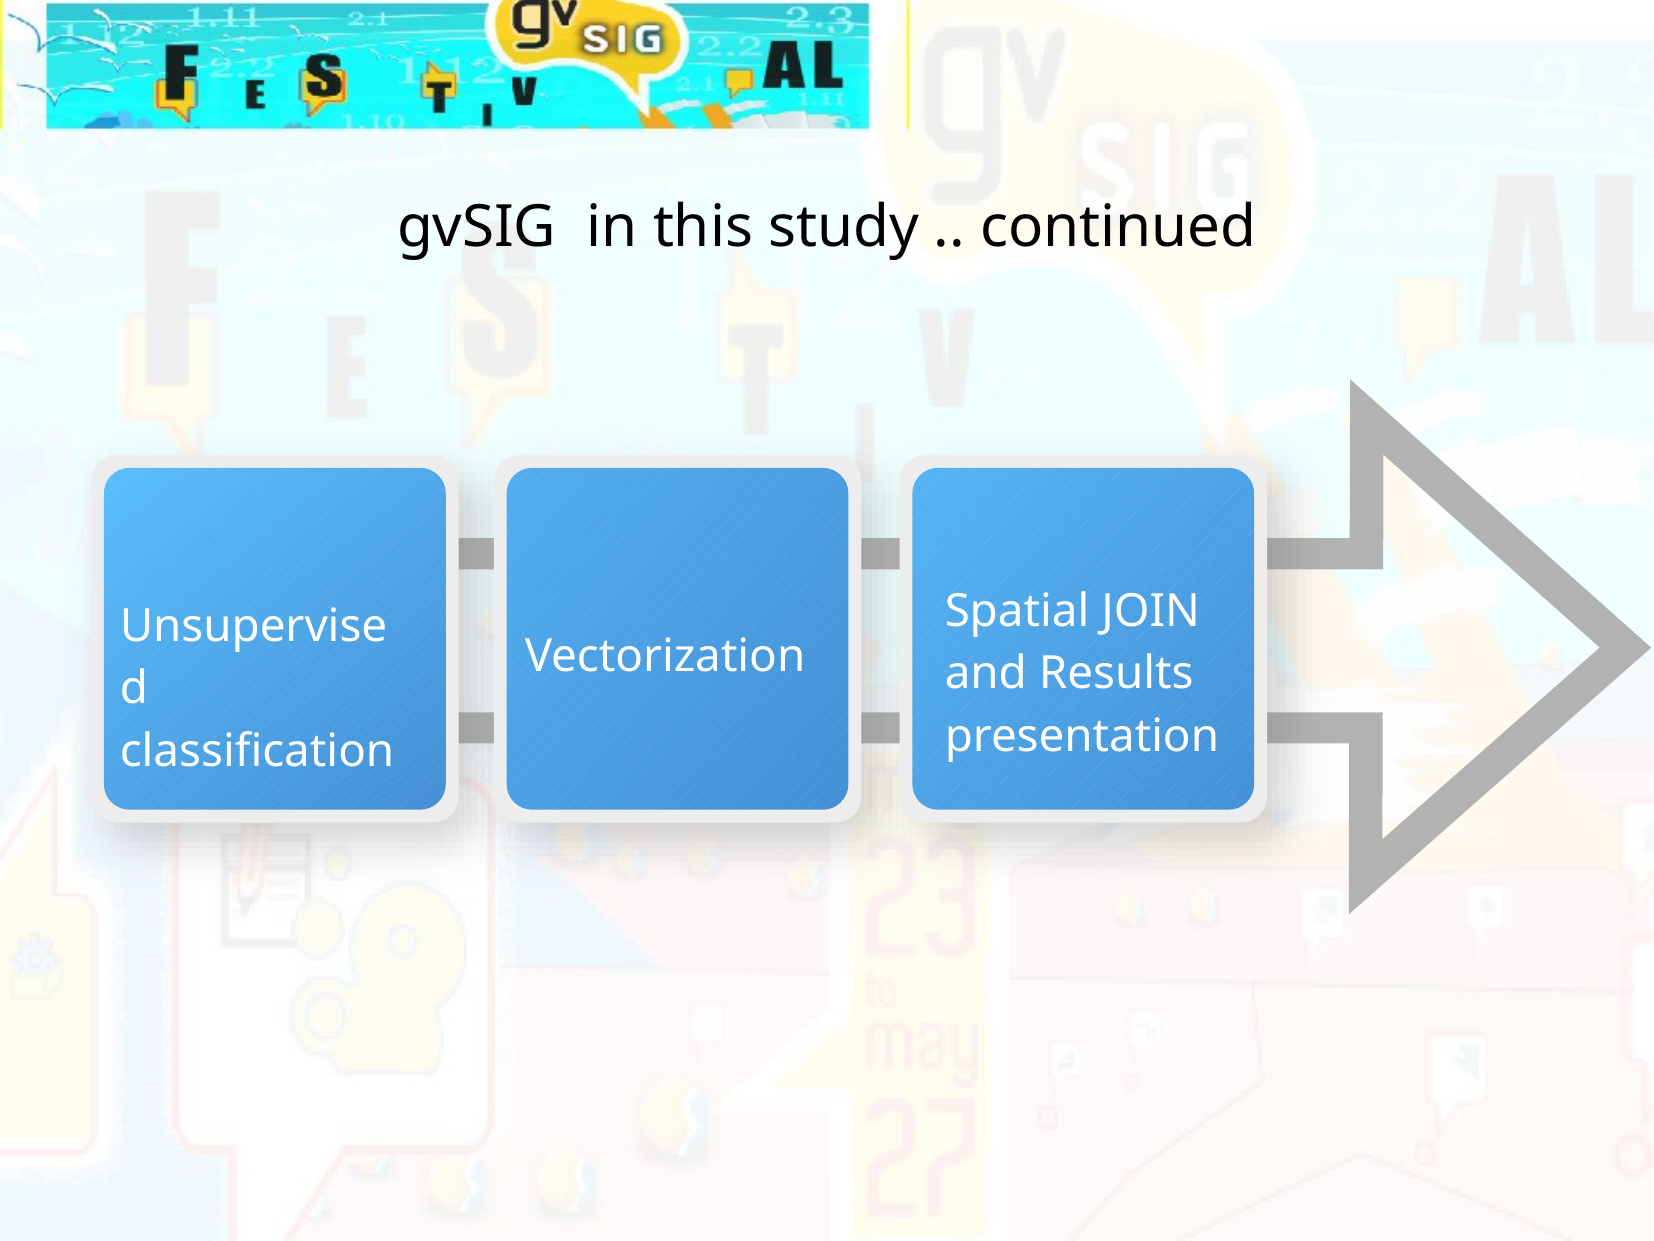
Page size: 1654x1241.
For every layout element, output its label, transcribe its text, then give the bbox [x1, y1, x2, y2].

text_box Vectorization [510, 615, 826, 751]
text_box Spatial JOIN and Results presentation [930, 570, 1246, 781]
text_box Unsupervised classification [105, 585, 421, 721]
title gvSIG in this study .. continued [82, 120, 1571, 328]
picture [0, 0, 1654, 1241]
